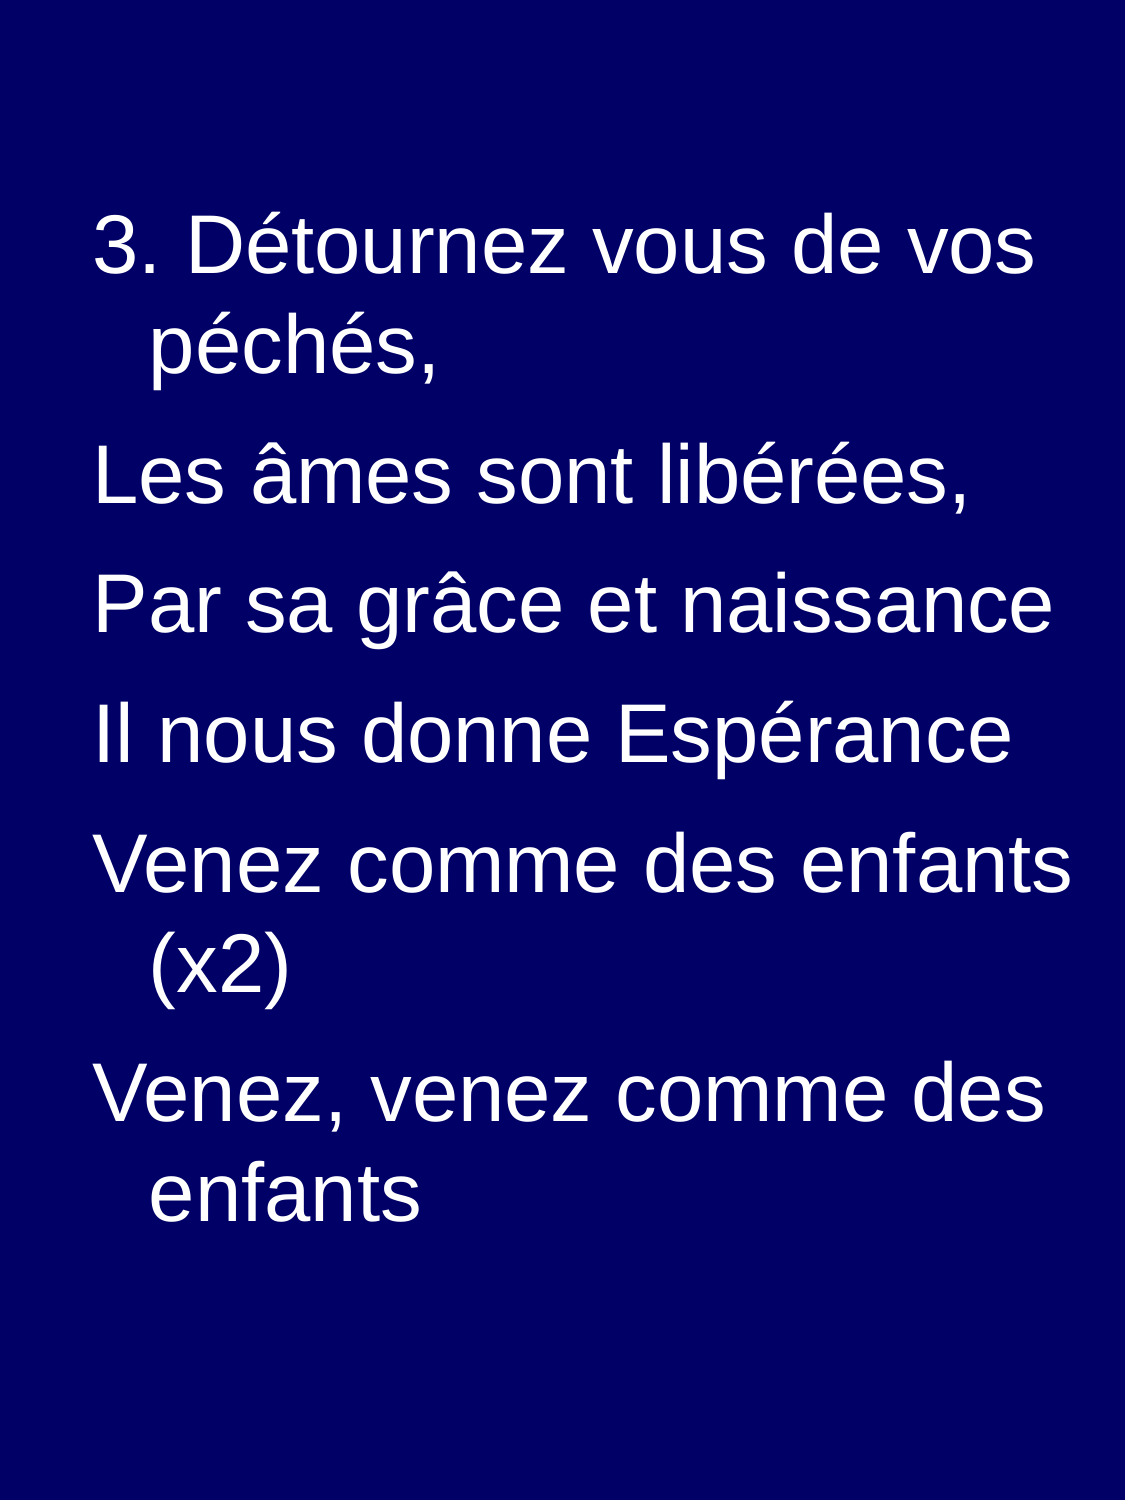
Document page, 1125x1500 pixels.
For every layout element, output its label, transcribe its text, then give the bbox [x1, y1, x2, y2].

list 3. Détournez vous de vos péchés, Les âmes sont libérées, Par sa grâce et naissance Il nous donne Espérance Venez comme des enfants (x2) Venez, venez comme des enfants [77, 183, 1094, 1388]
